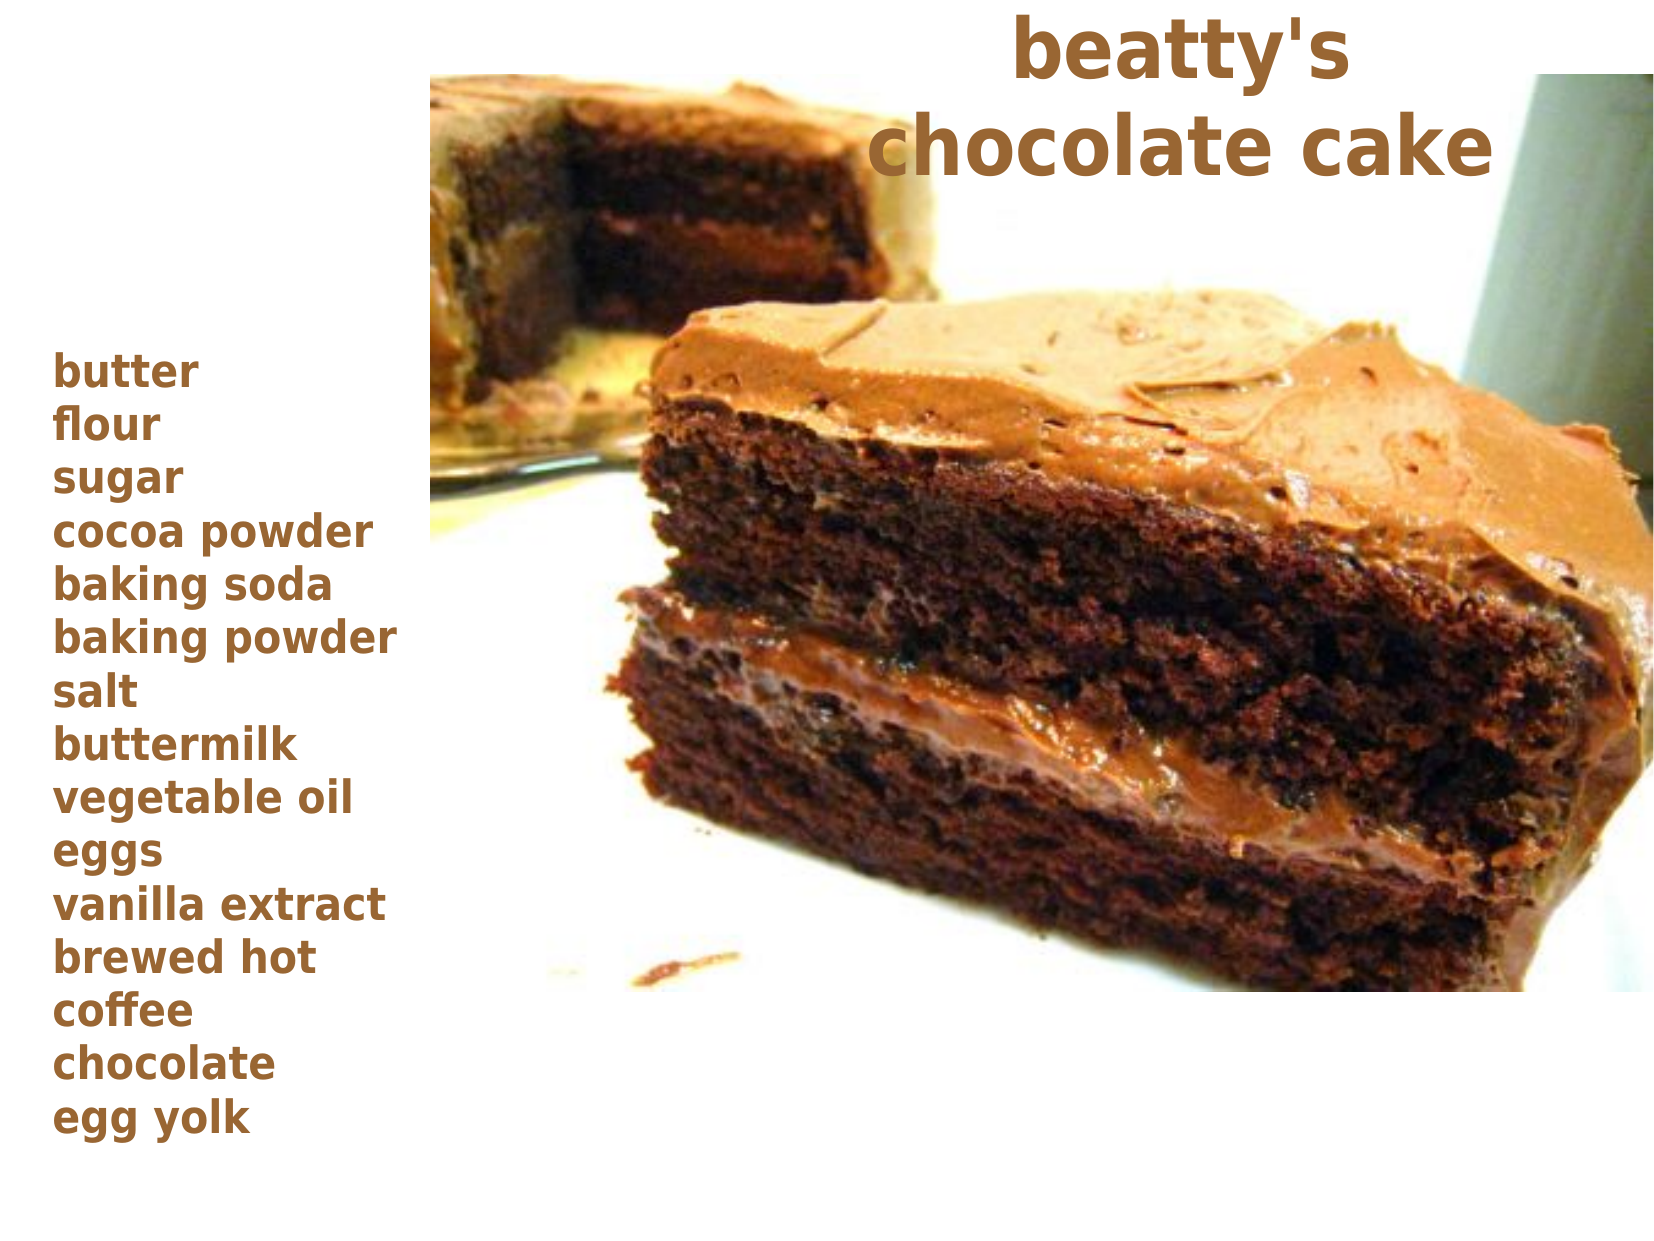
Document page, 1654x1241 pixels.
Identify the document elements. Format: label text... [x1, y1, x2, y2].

text_box beatty's chocolate cake [825, 0, 1538, 301]
picture [430, 74, 1654, 992]
text_box butter flour sugar cocoa powder baking soda baking powder salt buttermilk vegetable oil eggs vanilla extract brewed hot coffee chocolate egg yolk [37, 337, 451, 1205]
